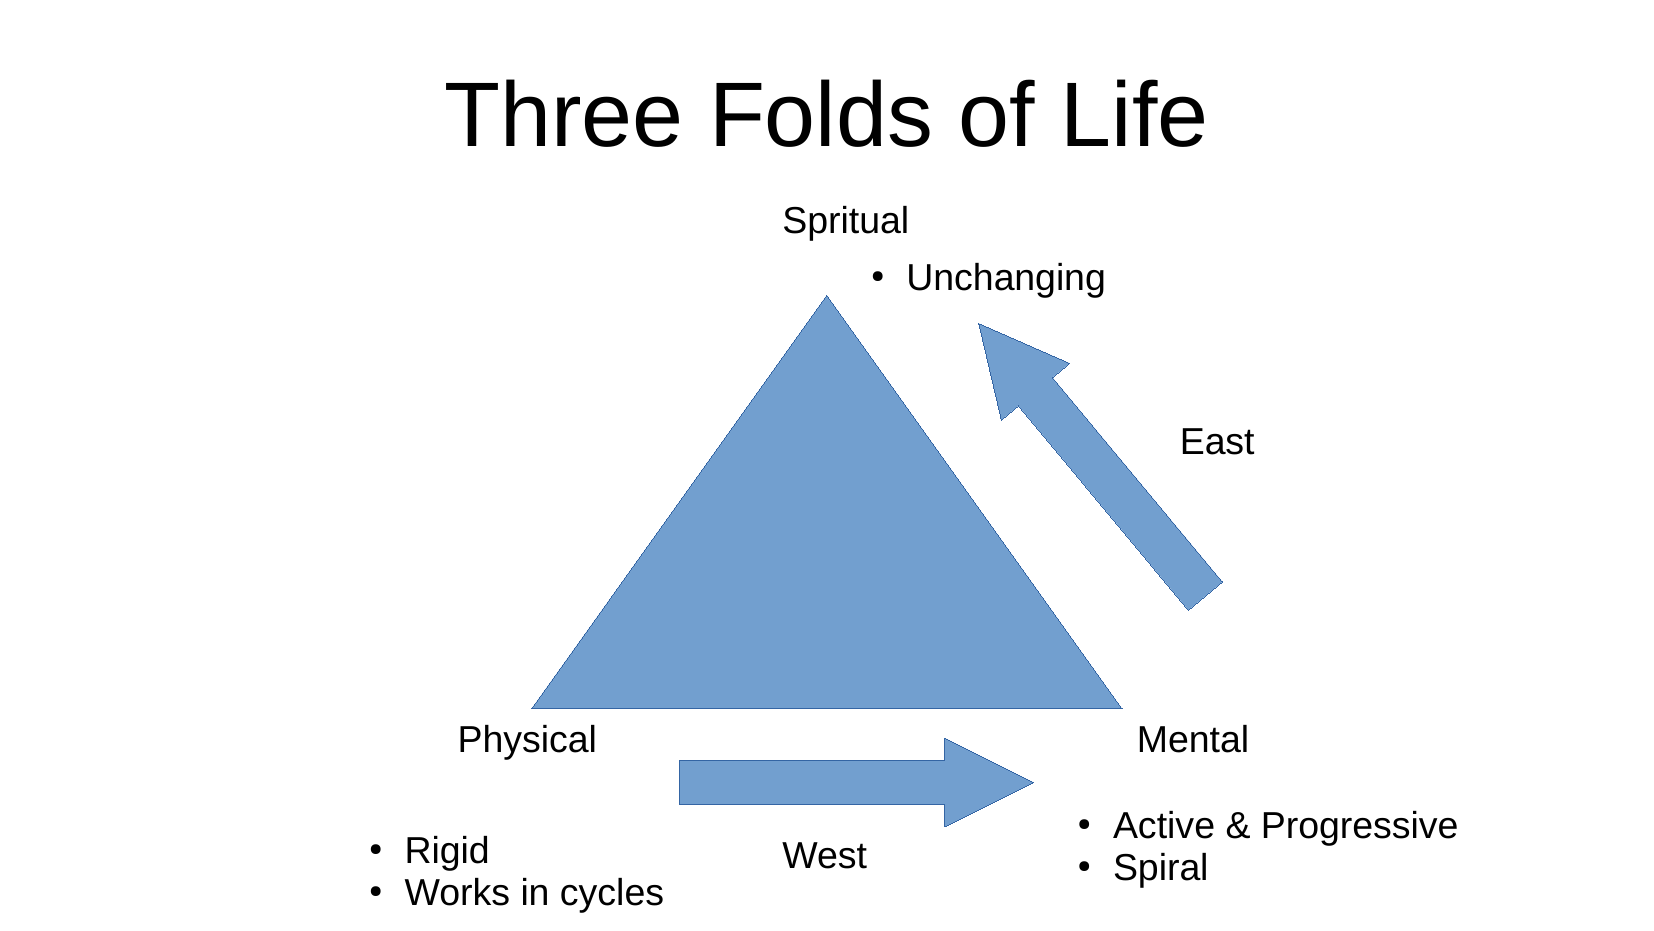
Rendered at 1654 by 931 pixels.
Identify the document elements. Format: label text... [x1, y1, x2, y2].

text_box Unchanging [856, 249, 1388, 306]
text_box [978, 323, 1223, 611]
text_box Active & Progressive Spiral [1062, 797, 1477, 897]
text_box Physical [442, 710, 612, 768]
text_box [531, 295, 1123, 709]
text_box East [1165, 413, 1270, 471]
text_box Spritual [767, 192, 1152, 250]
text_box [679, 738, 1034, 827]
title Three Folds of Life [82, 37, 1571, 193]
text_box West [767, 826, 883, 884]
text_box Rigid Works in cycles [354, 822, 679, 921]
text_box Mental [1122, 710, 1264, 768]
